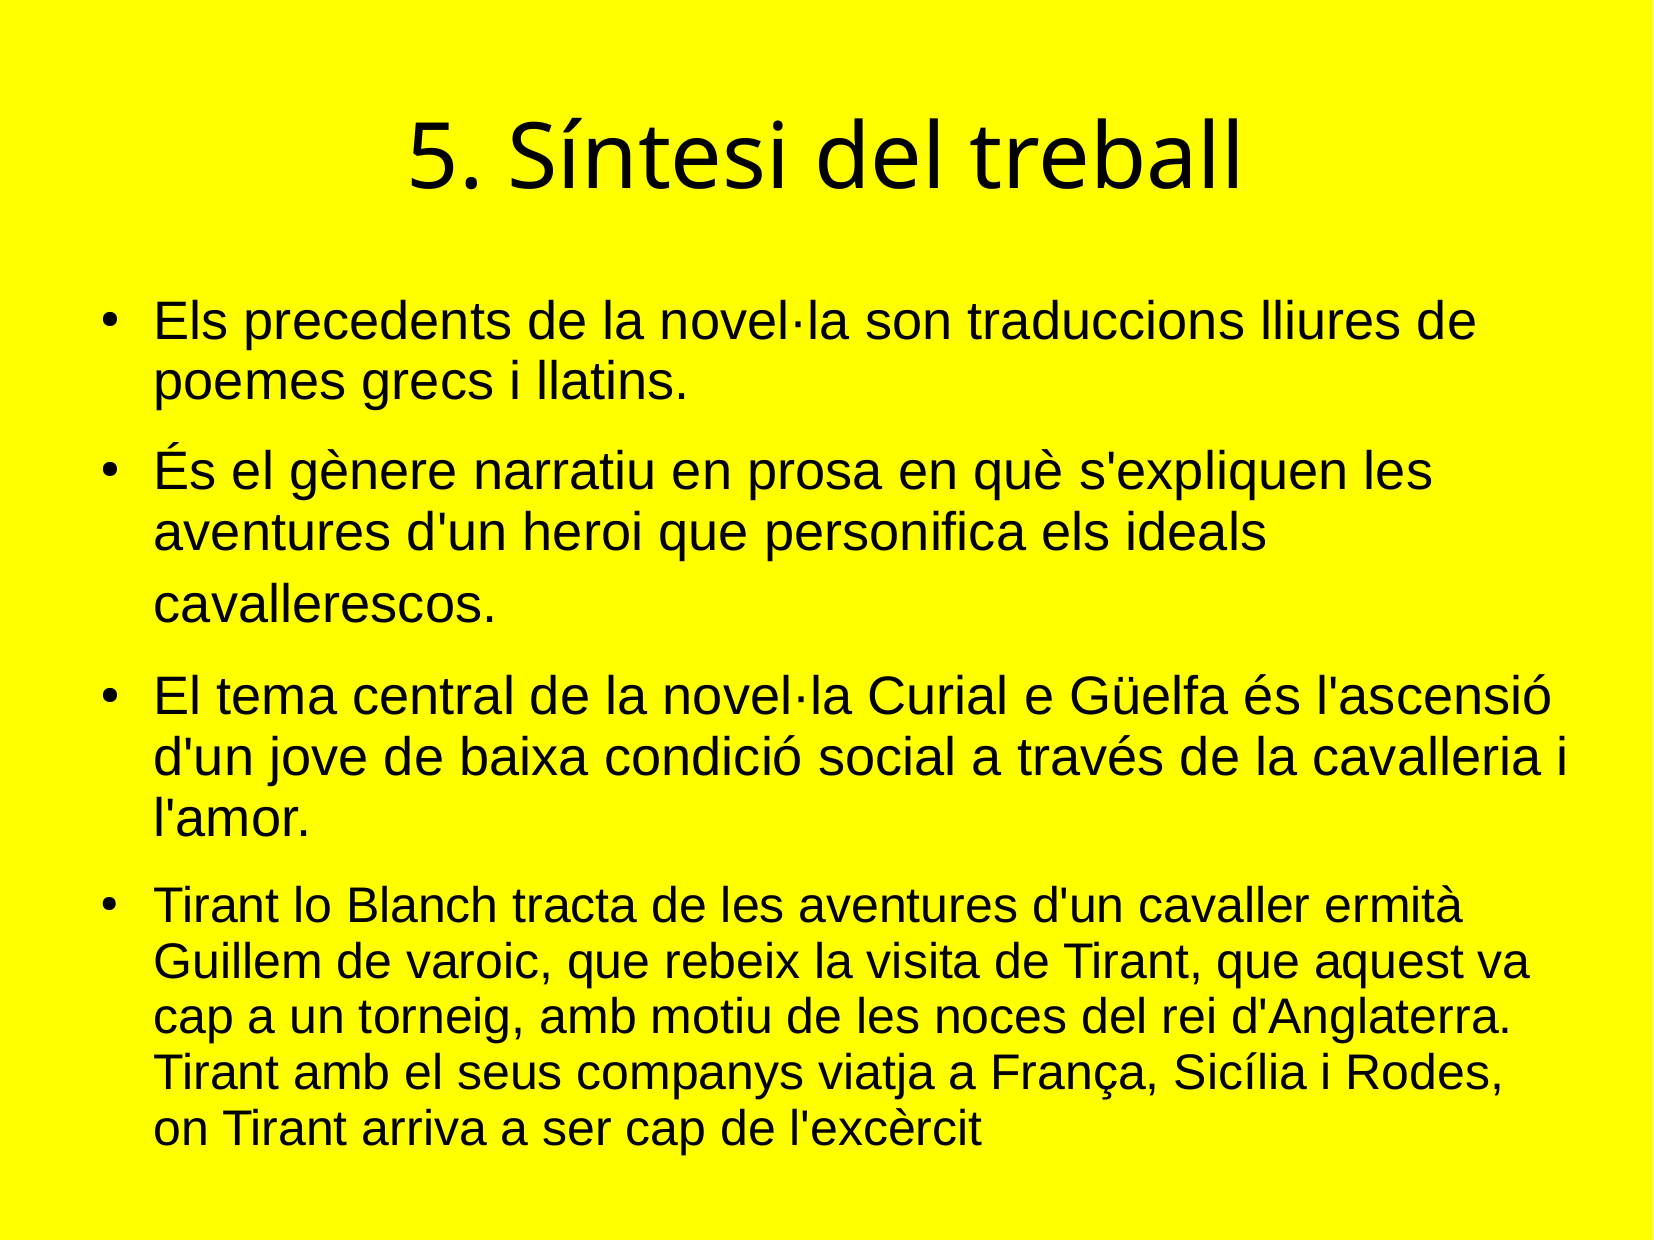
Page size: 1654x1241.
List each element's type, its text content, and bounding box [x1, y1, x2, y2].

list Els precedents de la novel·la son traduccions lliures de poemes grecs i llatins. És el gènere narratiu en prosa en què s'expliquen les aventures d'un heroi que personifica els ideals cavallerescos. El tema central de la novel·la Curial e Güelfa és l'ascensió d'un jove de baixa condició social a través de la cavalleria i l'amor. Tirant lo Blanch tracta de les aventures d'un cavaller ermità Guillem de varoic, que rebeix la visita de Tirant, que aquest va cap a un torneig, amb motiu de les noces del rei d'Anglaterra. Tirant amb el seus companys viatja a França, Sicília i Rodes, on Tirant arriva a ser cap de l'excèrcit [82, 290, 1571, 1156]
title 5. Síntesi del treball [82, 49, 1571, 257]
